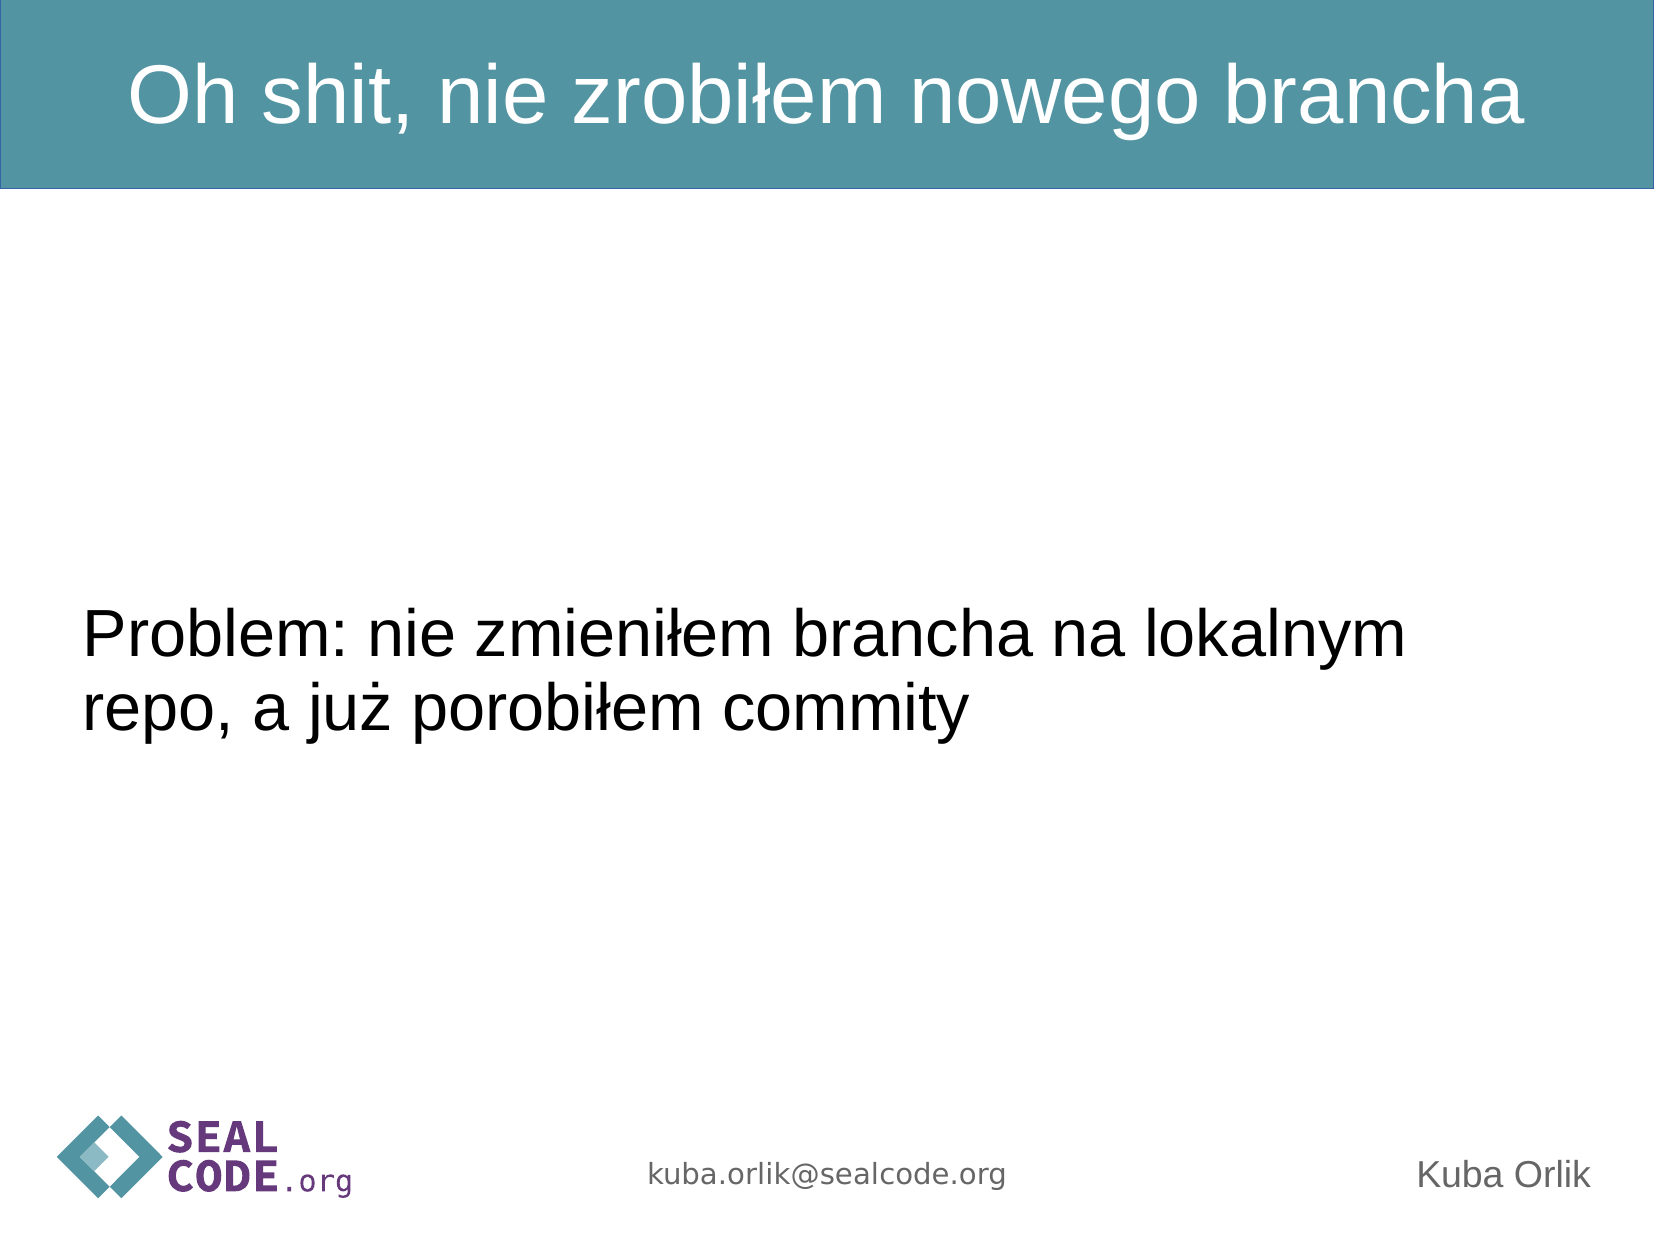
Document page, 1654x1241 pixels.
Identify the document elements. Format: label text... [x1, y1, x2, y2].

subtitle Problem: nie zmieniłem brancha na lokalnym repo, a już porobiłem commity [82, 290, 1571, 1051]
title Oh shit, nie zrobiłem nowego brancha [82, 0, 1571, 190]
